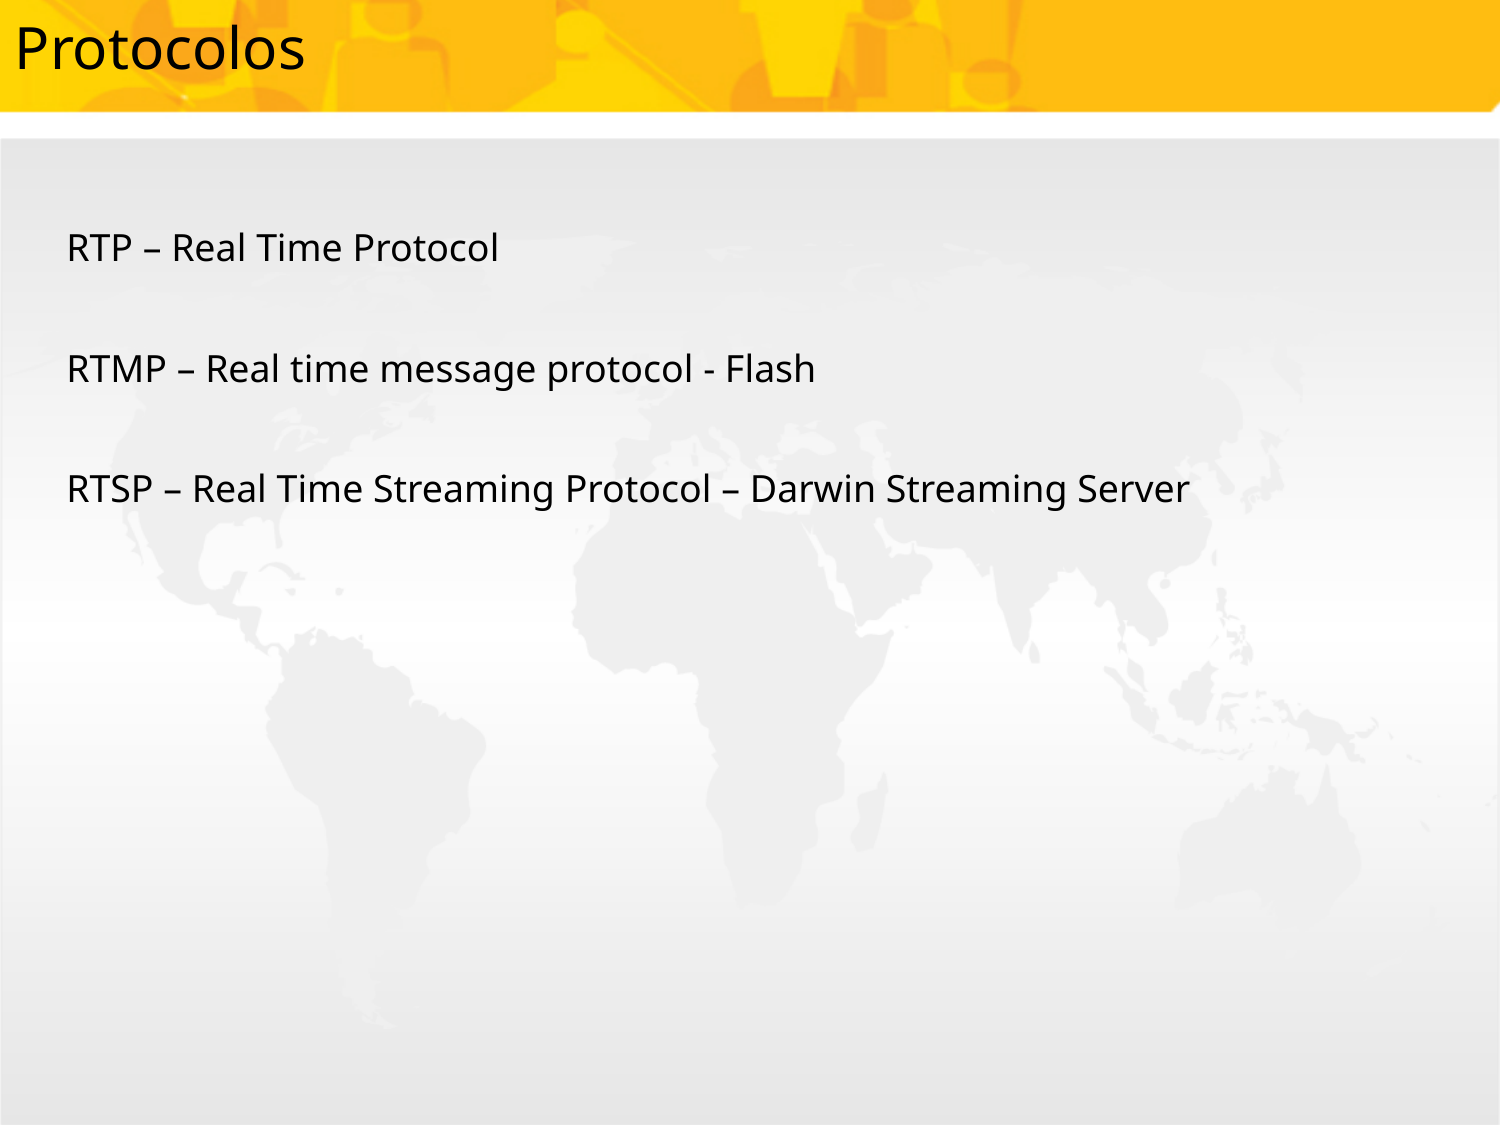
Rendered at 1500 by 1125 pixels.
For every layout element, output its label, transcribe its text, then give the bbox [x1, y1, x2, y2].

picture [0, 0, 1500, 1125]
text_box Protocolos [0, 0, 1255, 119]
text_box RTP – Real Time Protocol RTMP – Real time message protocol - Flash RTSP – Real Time Streaming Protocol – Darwin Streaming Server [51, 162, 1449, 837]
